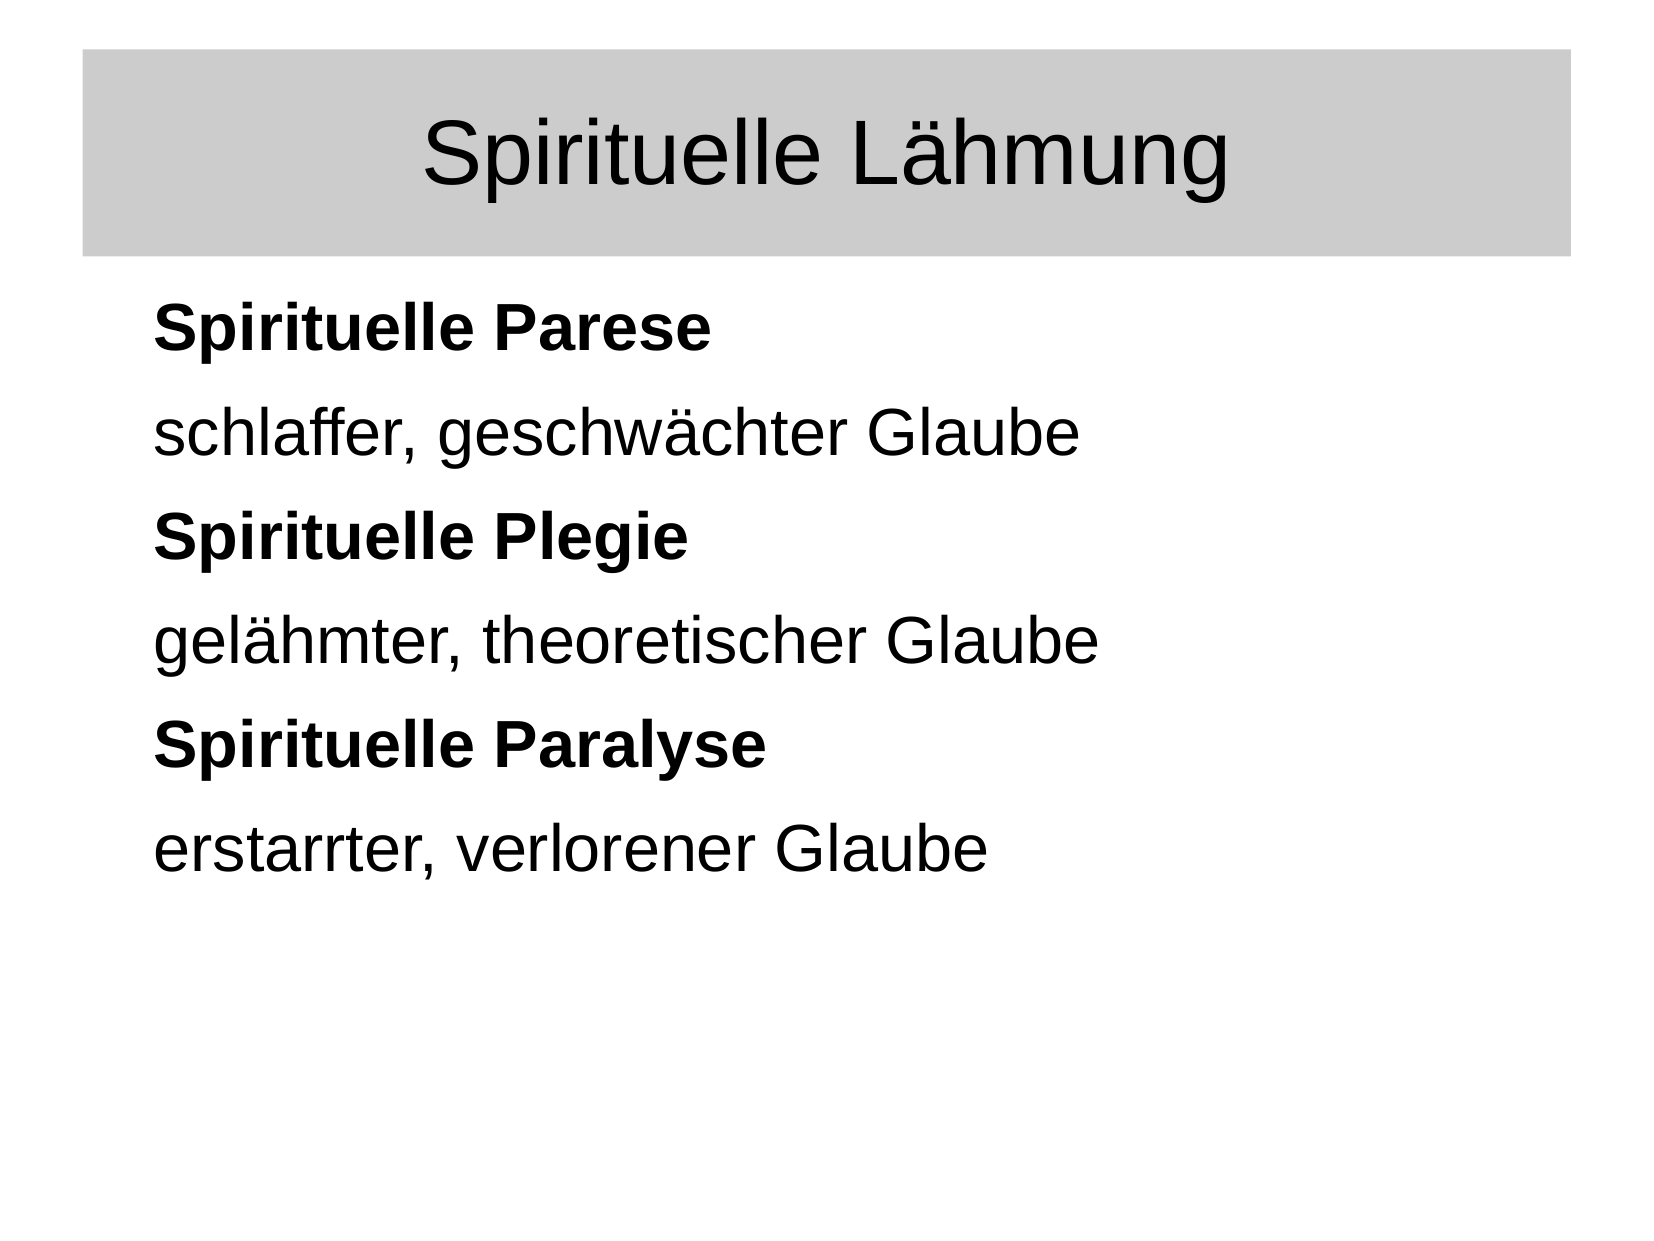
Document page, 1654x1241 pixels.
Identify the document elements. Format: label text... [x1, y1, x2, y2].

list Spirituelle Parese schlaffer, geschwächter Glaube Spirituelle Plegie gelähmter, theoretischer Glaube Spirituelle Paralyse erstarrter, verlorener Glaube [82, 290, 1571, 1109]
title Spirituelle Lähmung [82, 49, 1571, 257]
